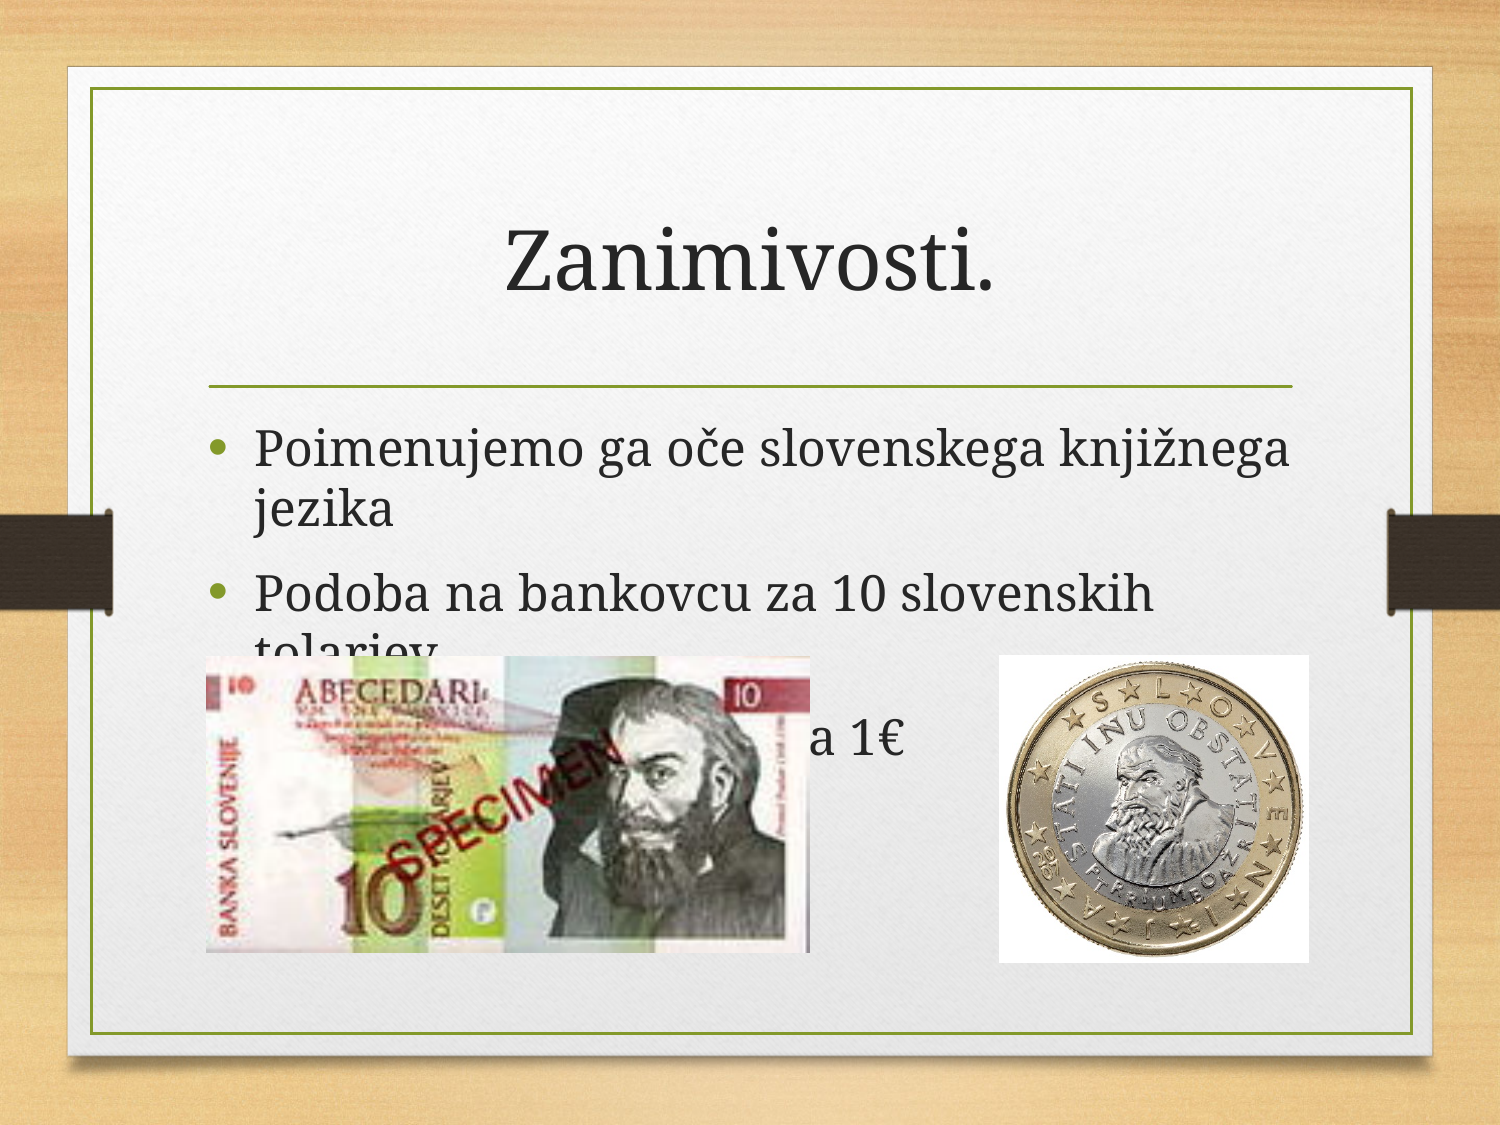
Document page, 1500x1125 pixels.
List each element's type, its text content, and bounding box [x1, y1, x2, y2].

picture [0, 0, 1500, 1125]
title Zanimivosti. [192, 150, 1309, 365]
list Poimenujemo ga oče slovenskega knjižnega jezika Podoba na bankovcu za 10 slovenskih tolarjev Prav tako na kovancu za 1€ [192, 408, 1309, 974]
